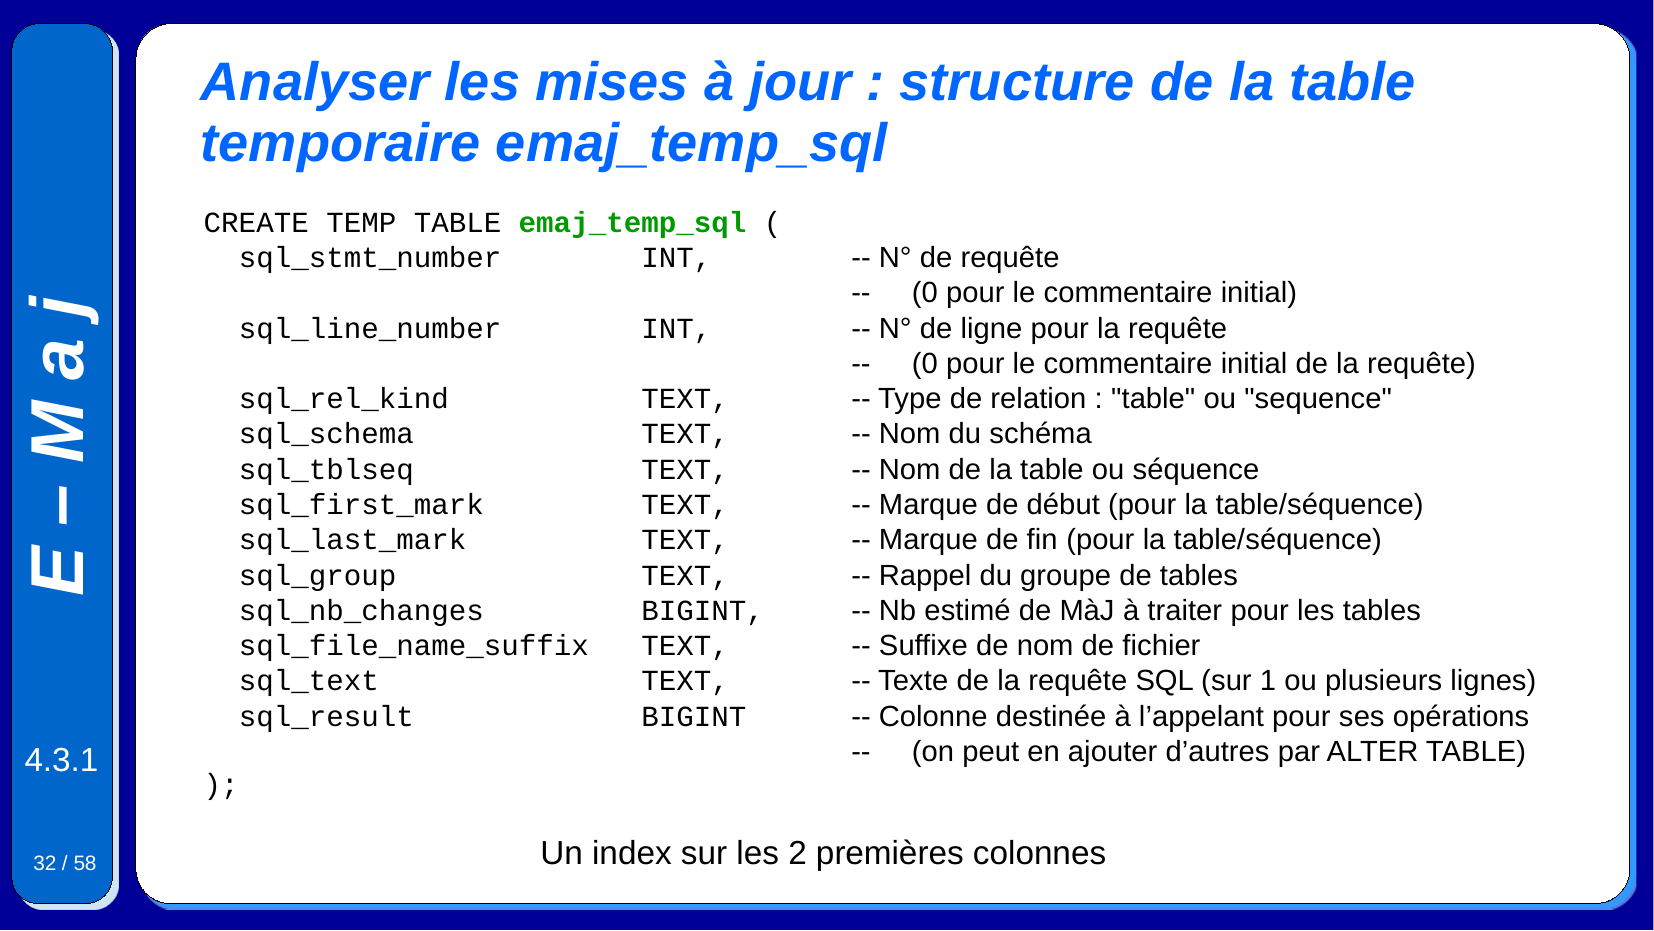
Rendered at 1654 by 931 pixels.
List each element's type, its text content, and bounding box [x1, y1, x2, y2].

text_box Un index sur les 2 premières colonnes [525, 826, 1122, 879]
title Analyser les mises à jour : structure de la table temporaire emaj_temp_sql [200, 34, 1575, 191]
text_box CREATE TEMP TABLE emaj_temp_sql ( sql_stmt_number INT, -- N° de requête -- (0 pour le commentaire initial) sql_line_number INT, -- N° de ligne pour la requête -- (0 pour le commentaire initial de la requête) sql_rel_kind TEXT, -- Type de relation : "table" ou "sequence" sql_schema TEXT, -- Nom du schéma sql_tblseq TEXT, -- Nom de la table ou séquence sql_first_mark TEXT, -- Marque de début (pour la table/séquence) sql_last_mark TEXT, -- Marque de fin (pour la table/séquence) sql_group TEXT, -- Rappel du groupe de tables sql_nb_changes BIGINT, -- Nb estimé de MàJ à traiter pour les tables sql_file_name_suffix TEXT, -- Suffixe de nom de fichier sql_text TEXT, -- Texte de la requête SQL (sur 1 ou plusieurs lignes) sql_result BIGINT -- Colonne destinée à l’appelant pour ses opérations -- (on peut en ajouter d’autres par ALTER TABLE) ); [188, 200, 1595, 811]
